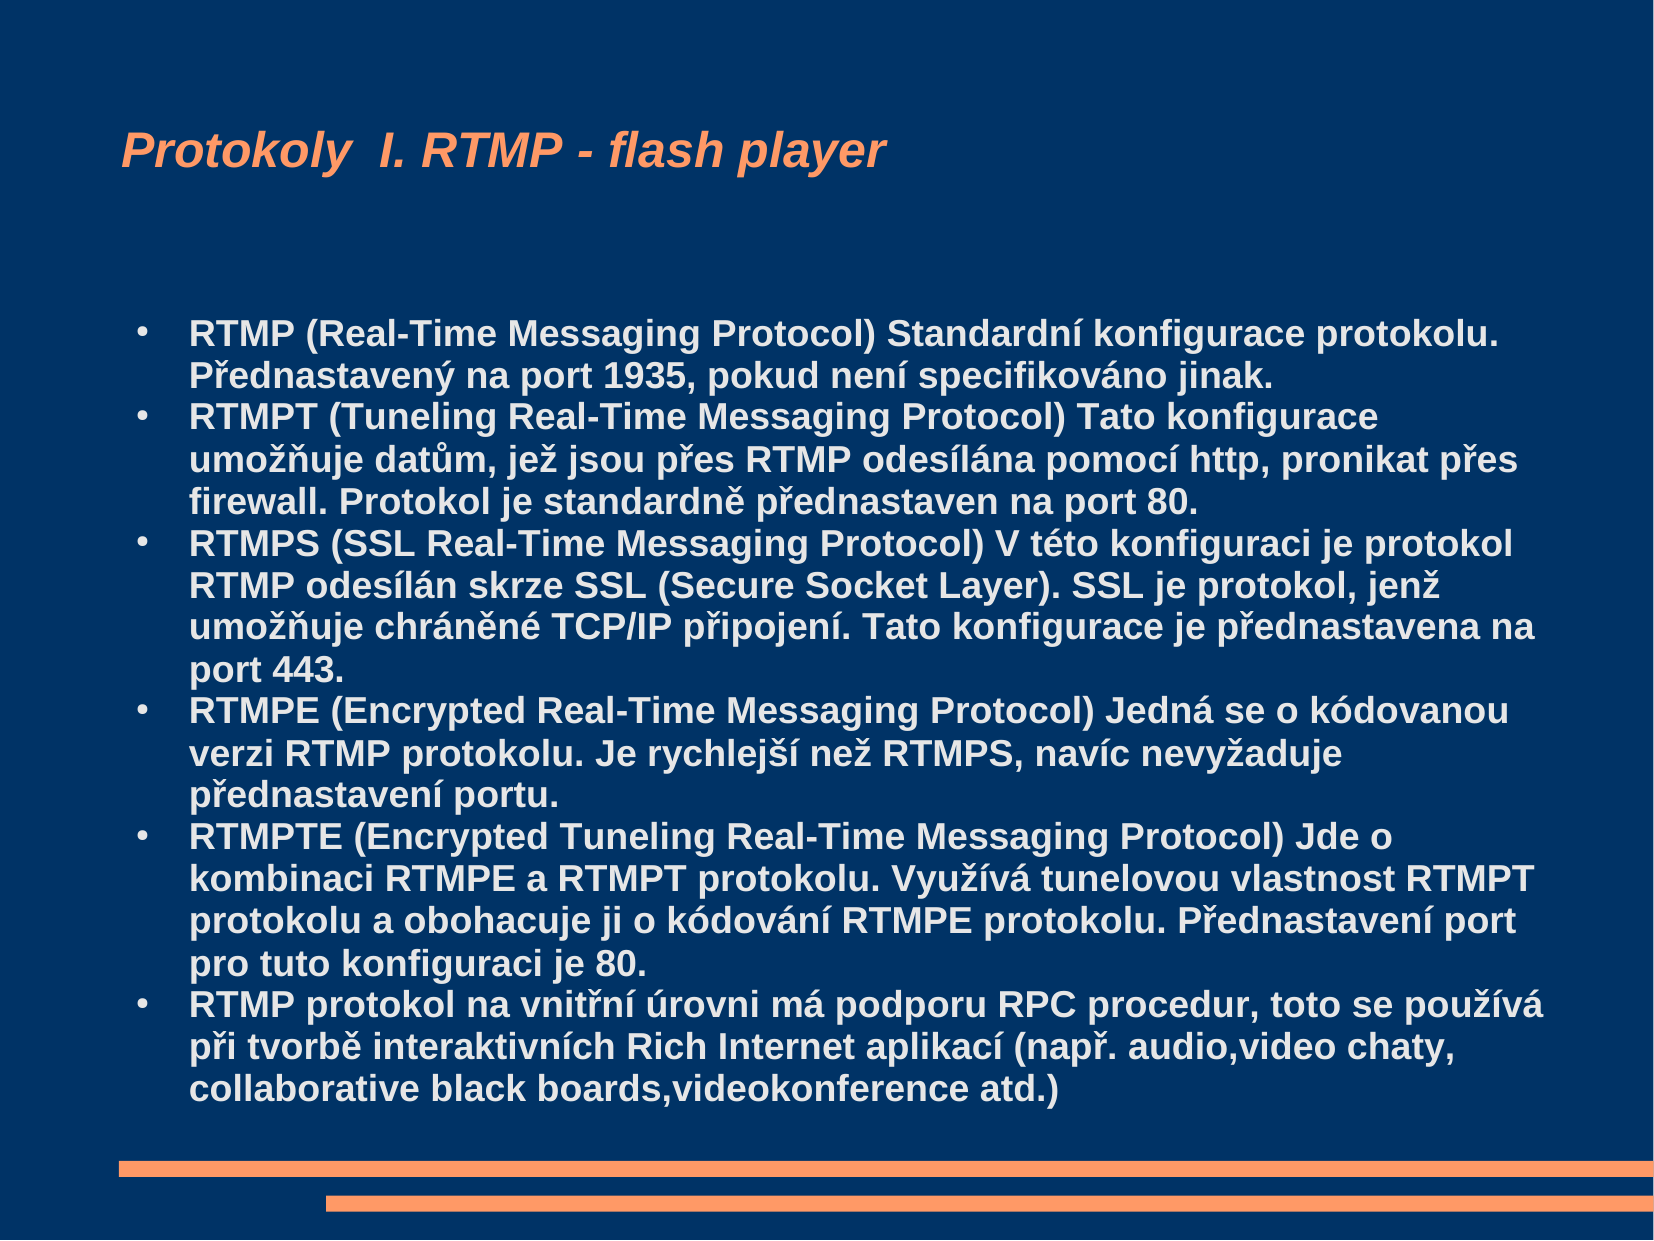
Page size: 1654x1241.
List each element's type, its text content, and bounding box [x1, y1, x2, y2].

title Protokoly I. RTMP - flash player [121, 46, 1534, 254]
list RTMP (Real-Time Messaging Protocol) Standardní konfigurace protokolu. Přednastavený na port 1935, pokud není specifikováno jinak. RTMPT (Tuneling Real-Time Messaging Protocol) Tato konfigurace umožňuje datům, jež jsou přes RTMP odesílána pomocí http, pronikat přes firewall. Protokol je standardně přednastaven na port 80. RTMPS (SSL Real-Time Messaging Protocol) V této konfiguraci je protokol RTMP odesílán skrze SSL (Secure Socket Layer). SSL je protokol, jenž umožňuje chráněné TCP/IP připojení. Tato konfigurace je přednastavena na port 443. RTMPE (Encrypted Real-Time Messaging Protocol) Jedná se o kódovanou verzi RTMP protokolu. Je rychlejší než RTMPS, navíc nevyžaduje přednastavení portu. RTMPTE (Encrypted Tuneling Real-Time Messaging Protocol) Jde o kombinaci RTMPE a RTMPT protokolu. Využívá tunelovou vlastnost RTMPT protokolu a obohacuje ji o kódování RTMPE protokolu. Přednastavení port pro tuto konfiguraci je 80. RTMP protokol na vnitřní úrovni má podporu RPC procedur, toto se používá při tvorbě interaktivních Rich Internet aplikací (např. audio,video chaty, collaborative black boards,videokonference atd.) [118, 312, 1558, 1166]
